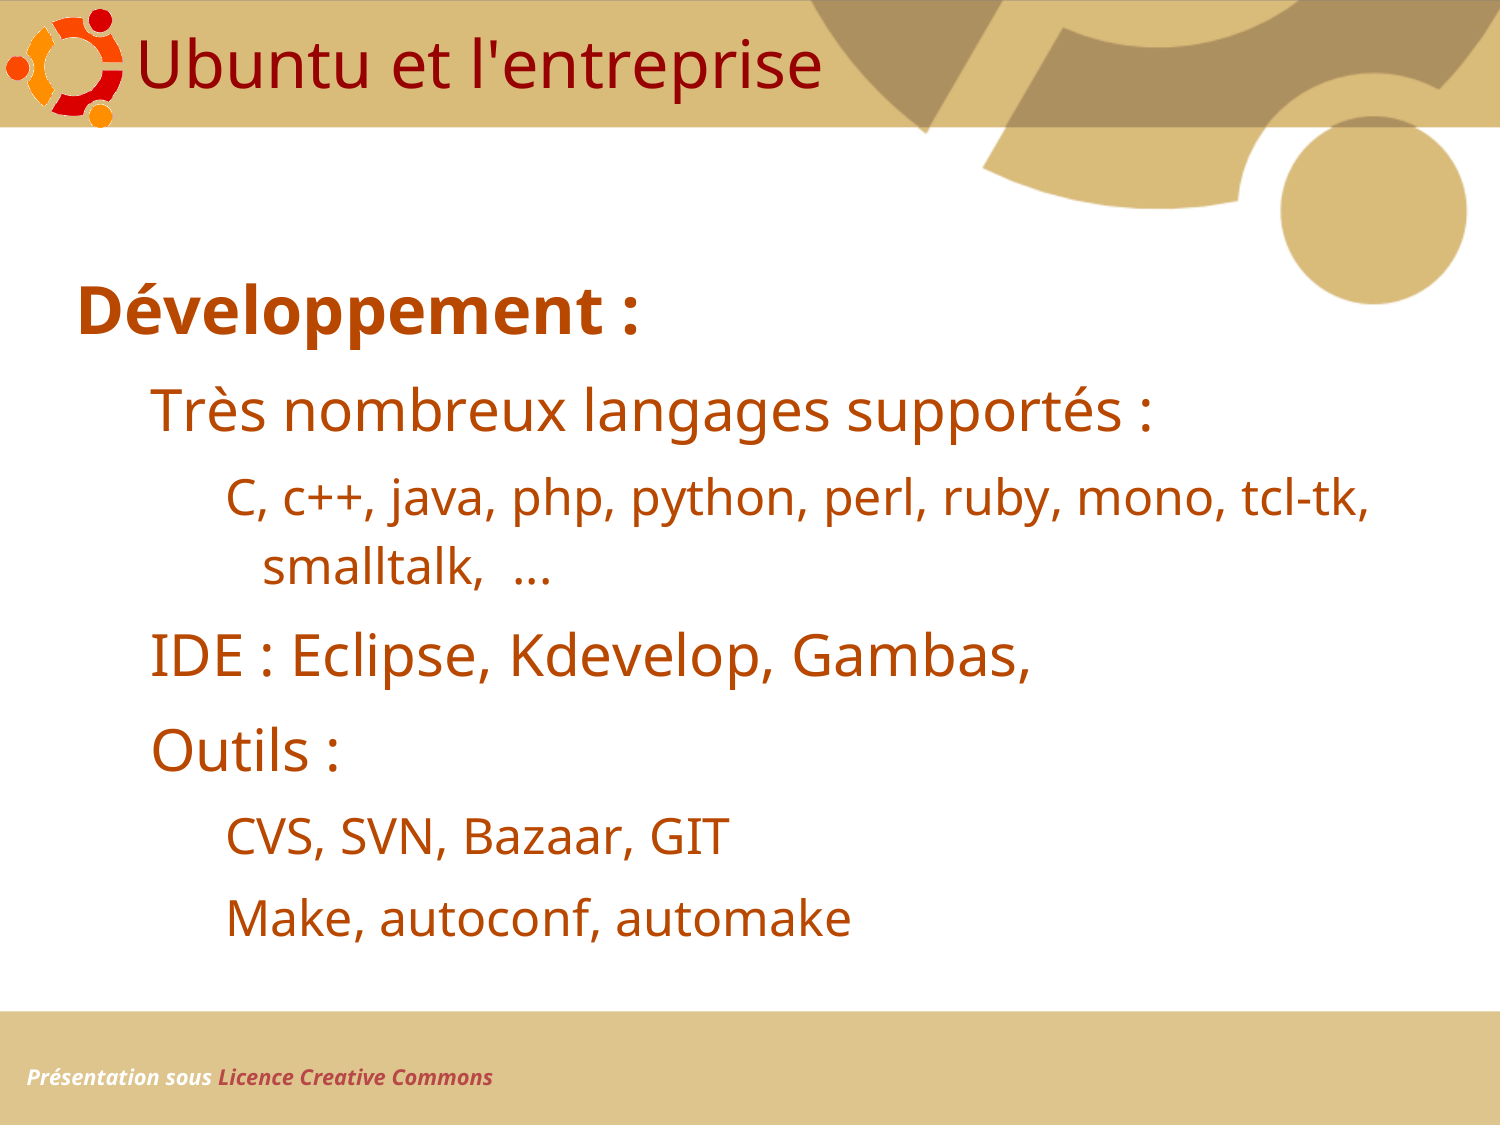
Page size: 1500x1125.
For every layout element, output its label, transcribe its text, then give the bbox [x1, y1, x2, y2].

list Développement : Très nombreux langages supportés : C, c++, java, php, python, perl, ruby, mono, tcl-tk, smalltalk, ... IDE : Eclipse, Kdevelop, Gambas, Outils : CVS, SVN, Bazaar, GIT Make, autoconf, automake [75, 262, 1425, 949]
picture [0, 0, 1500, 557]
title Ubuntu et l'entreprise [135, 0, 1417, 144]
